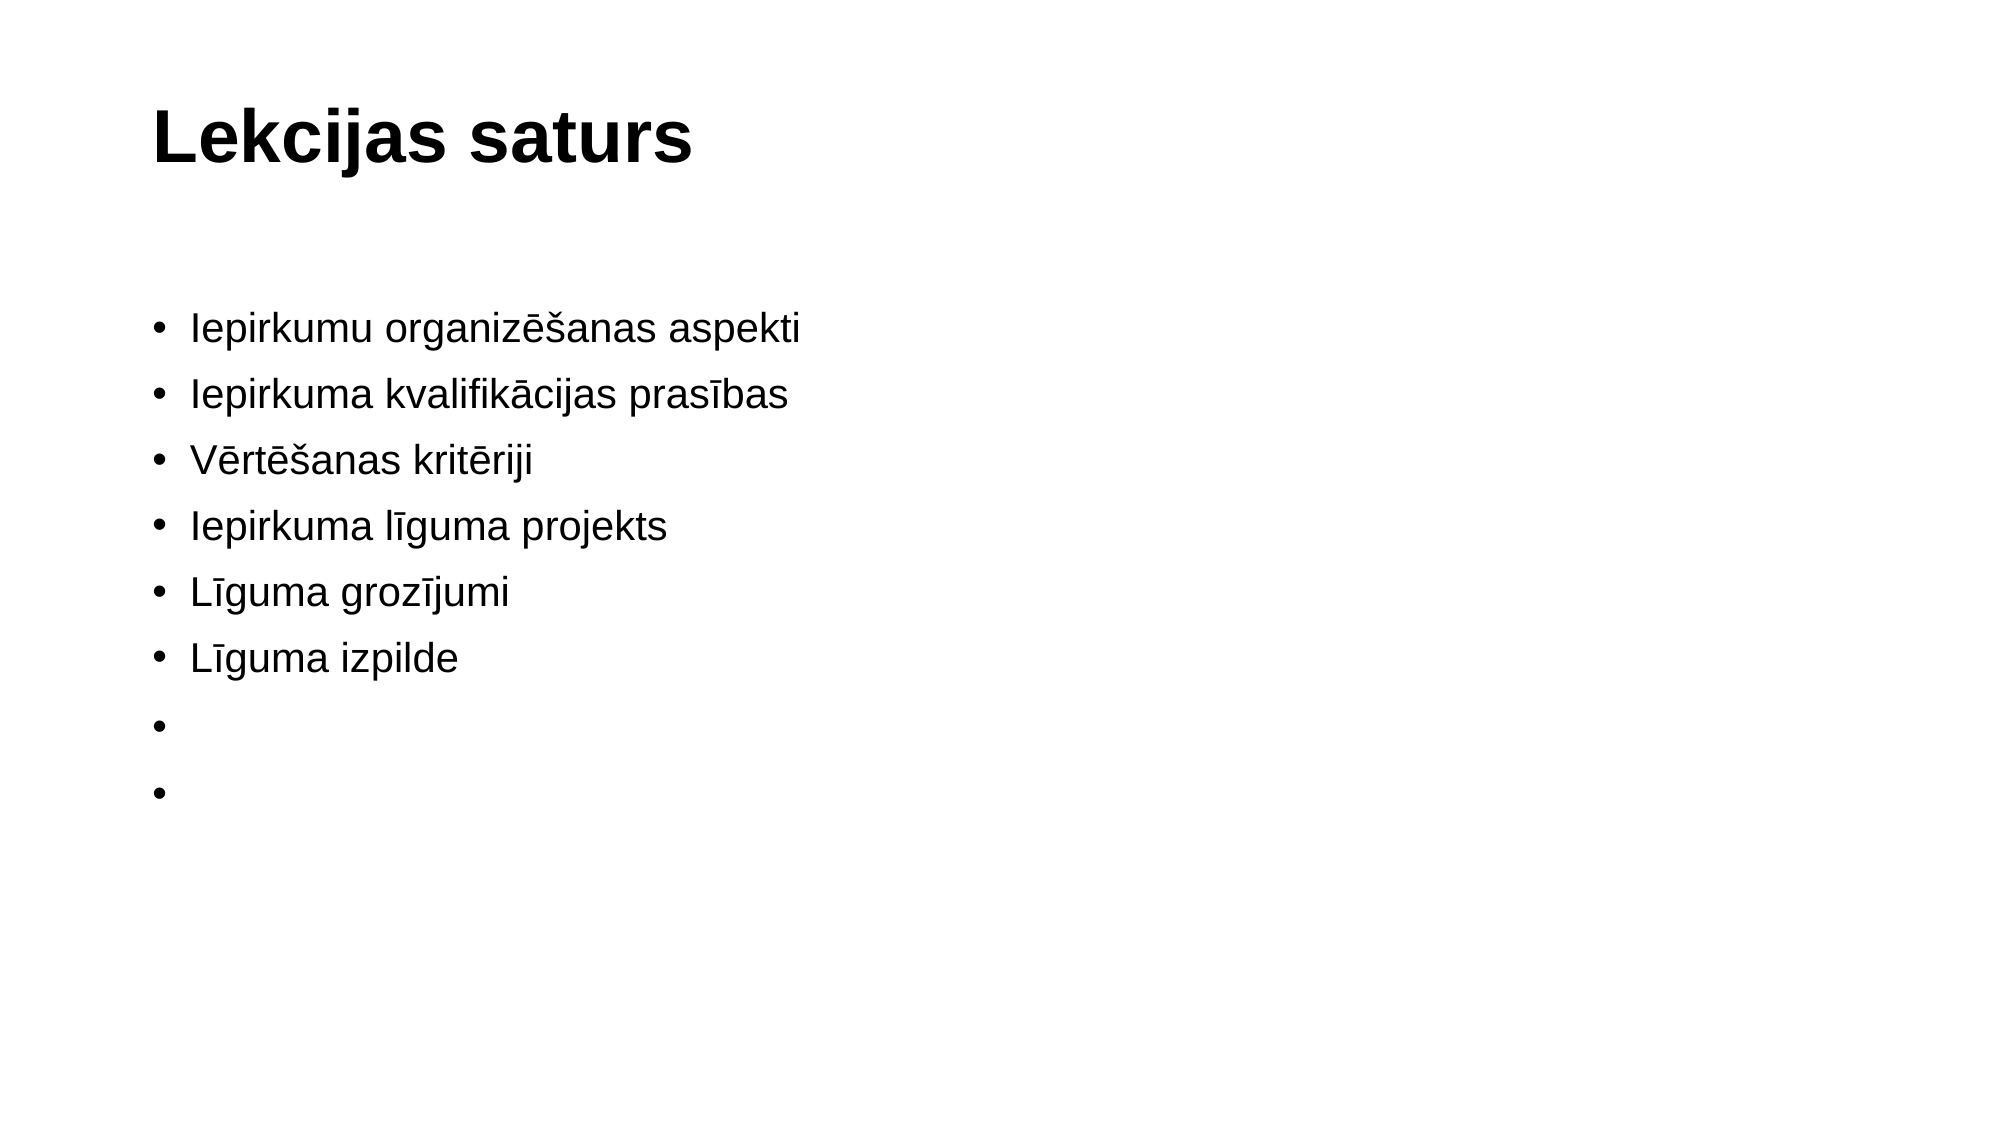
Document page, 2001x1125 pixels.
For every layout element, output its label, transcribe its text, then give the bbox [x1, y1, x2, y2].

list Iepirkumu organizēšanas aspekti Iepirkuma kvalifikācijas prasības Vērtēšanas kritēriji Iepirkuma līguma projekts Līguma grozījumi Līguma izpilde [137, 299, 1863, 1014]
title Lekcijas saturs [137, 29, 1863, 248]
